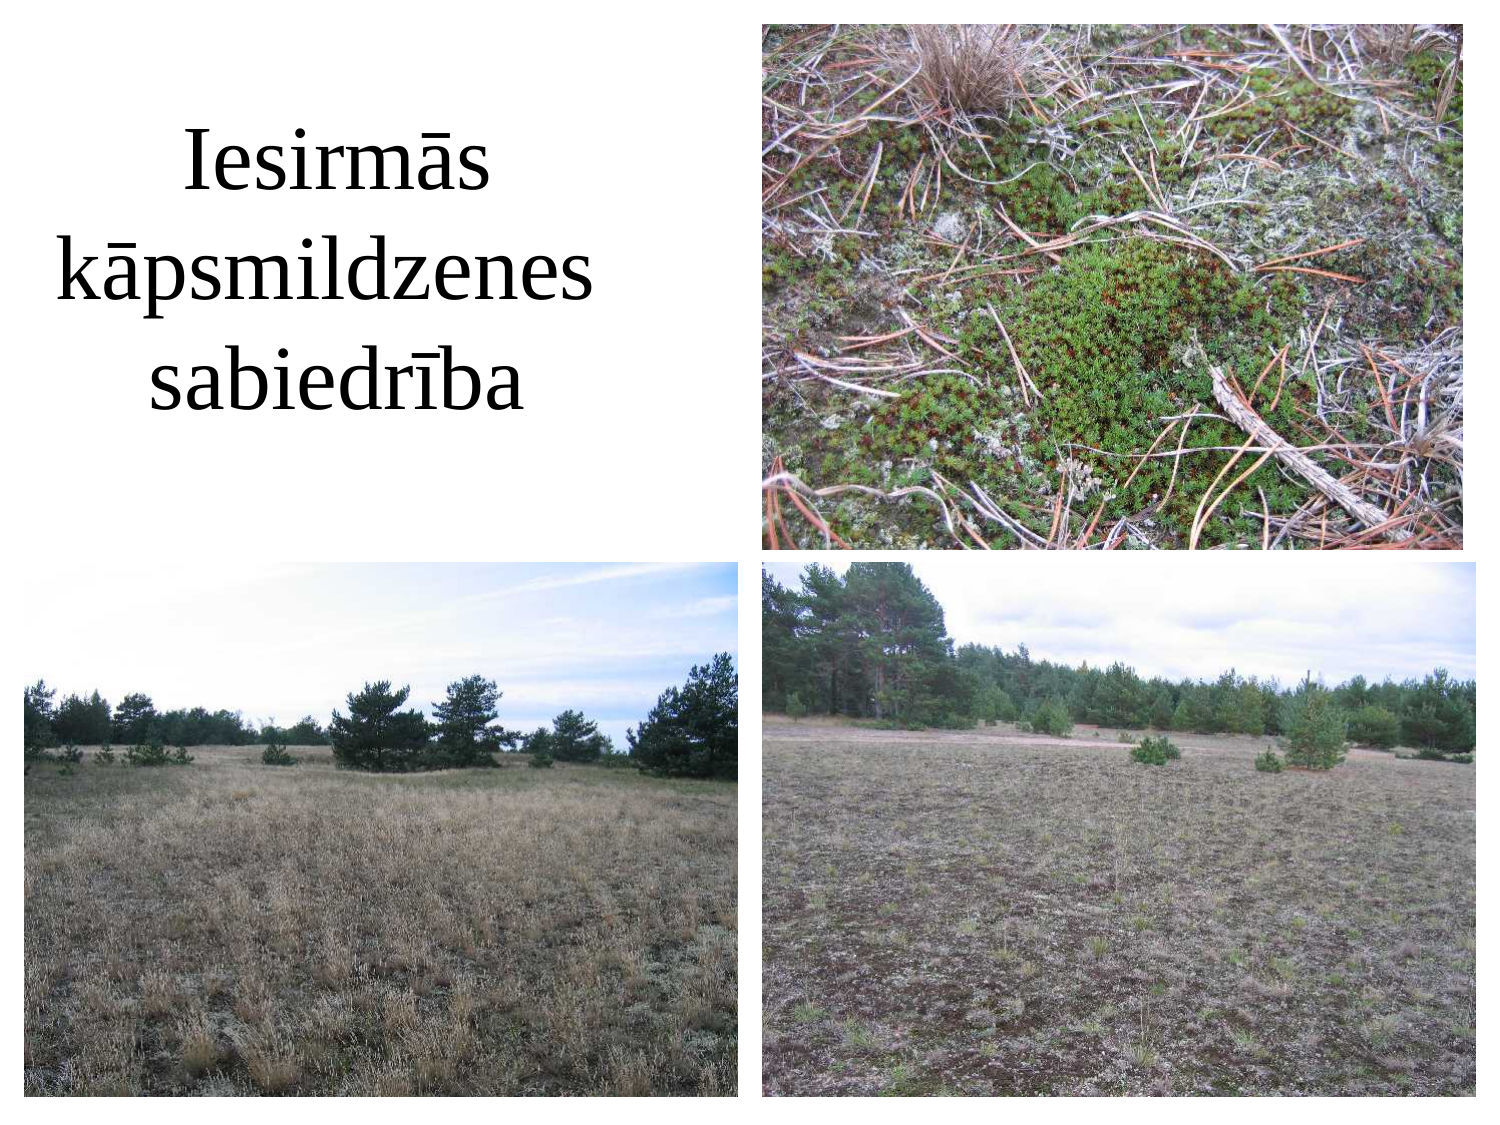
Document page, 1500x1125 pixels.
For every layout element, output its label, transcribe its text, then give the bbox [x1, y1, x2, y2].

picture [762, 24, 1463, 550]
title Iesirmās kāpsmildzenes sabiedrība [37, 37, 638, 488]
picture [24, 562, 738, 1097]
picture [762, 562, 1476, 1097]
